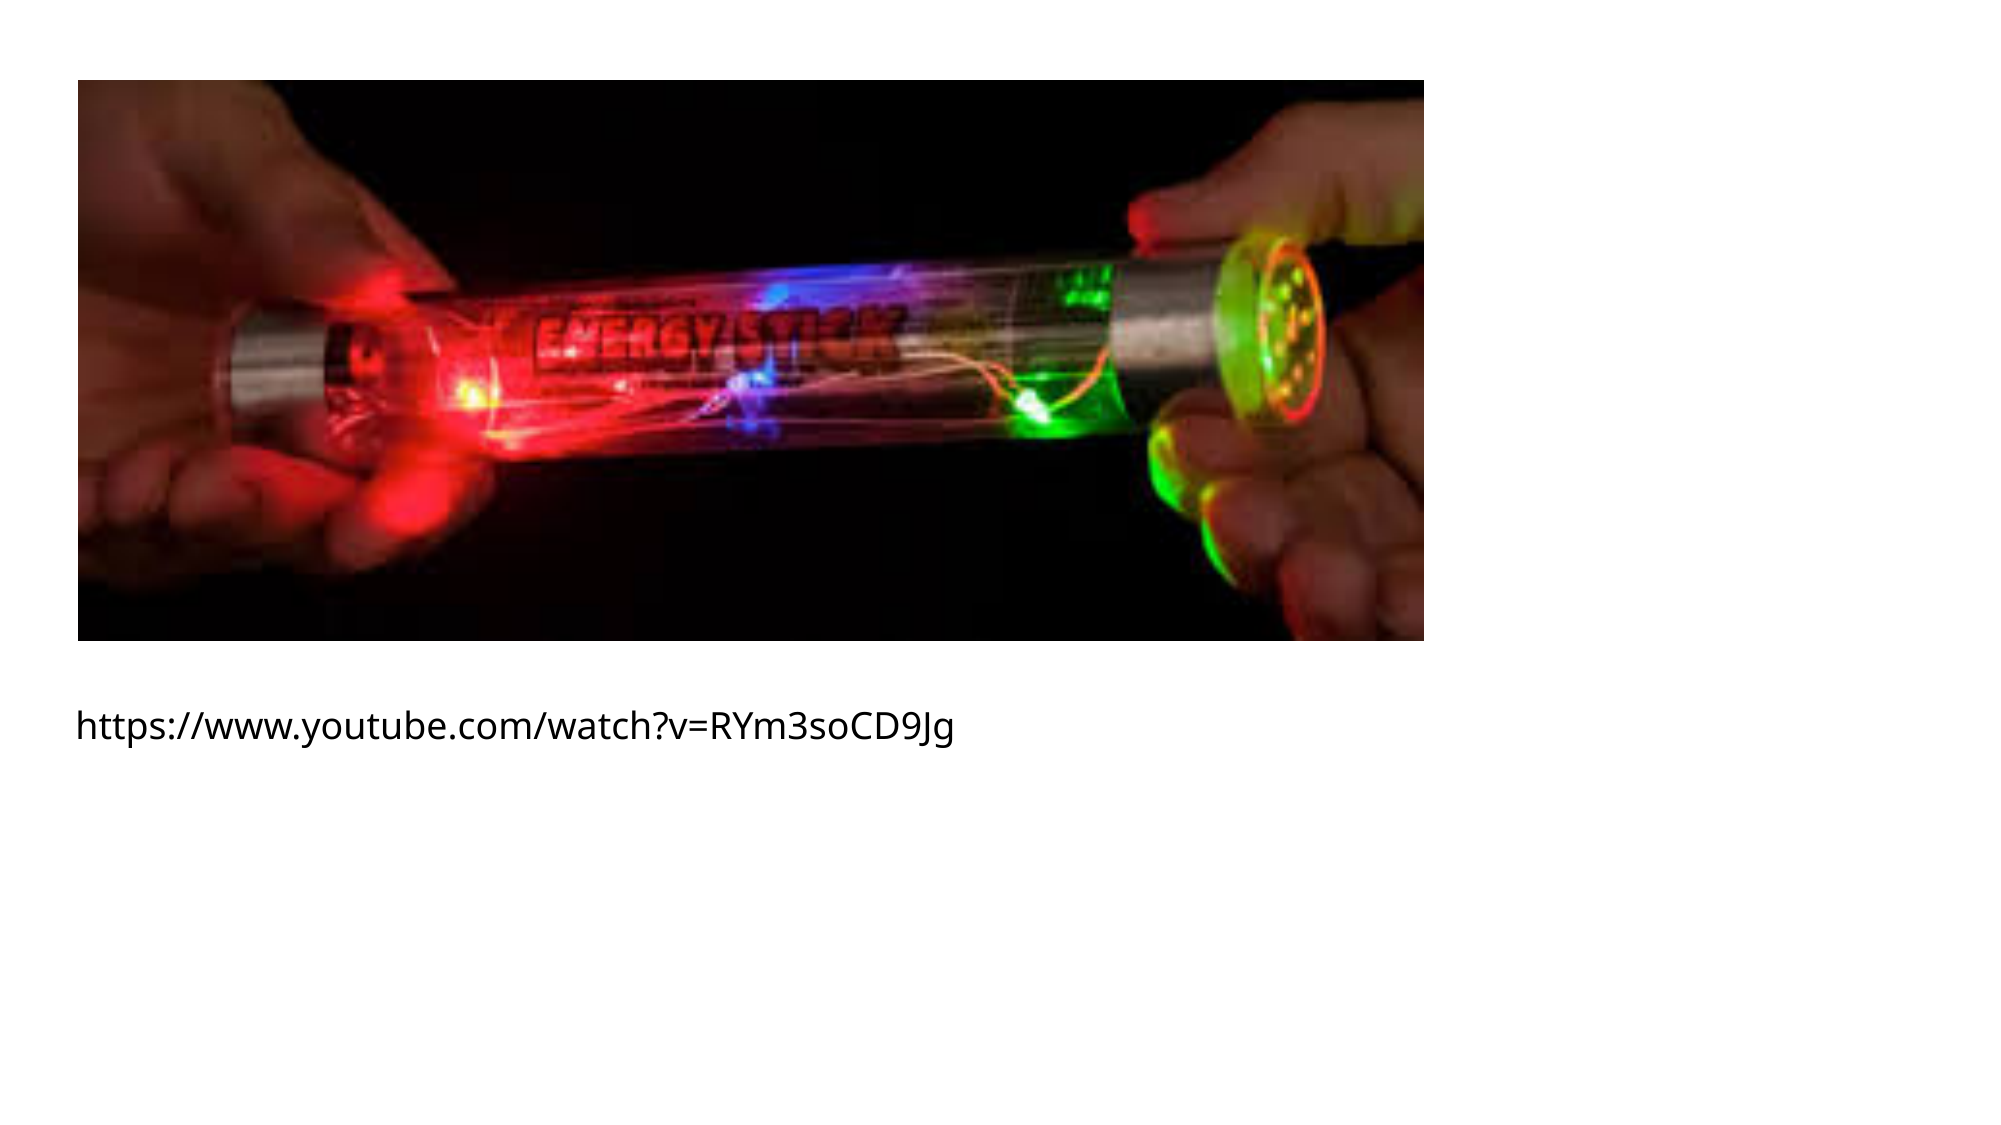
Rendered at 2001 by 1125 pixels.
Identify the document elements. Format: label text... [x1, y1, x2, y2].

text_box https://www.youtube.com/watch?v=RYm3soCD9Jg [60, 694, 1061, 755]
picture [78, 80, 1424, 641]
